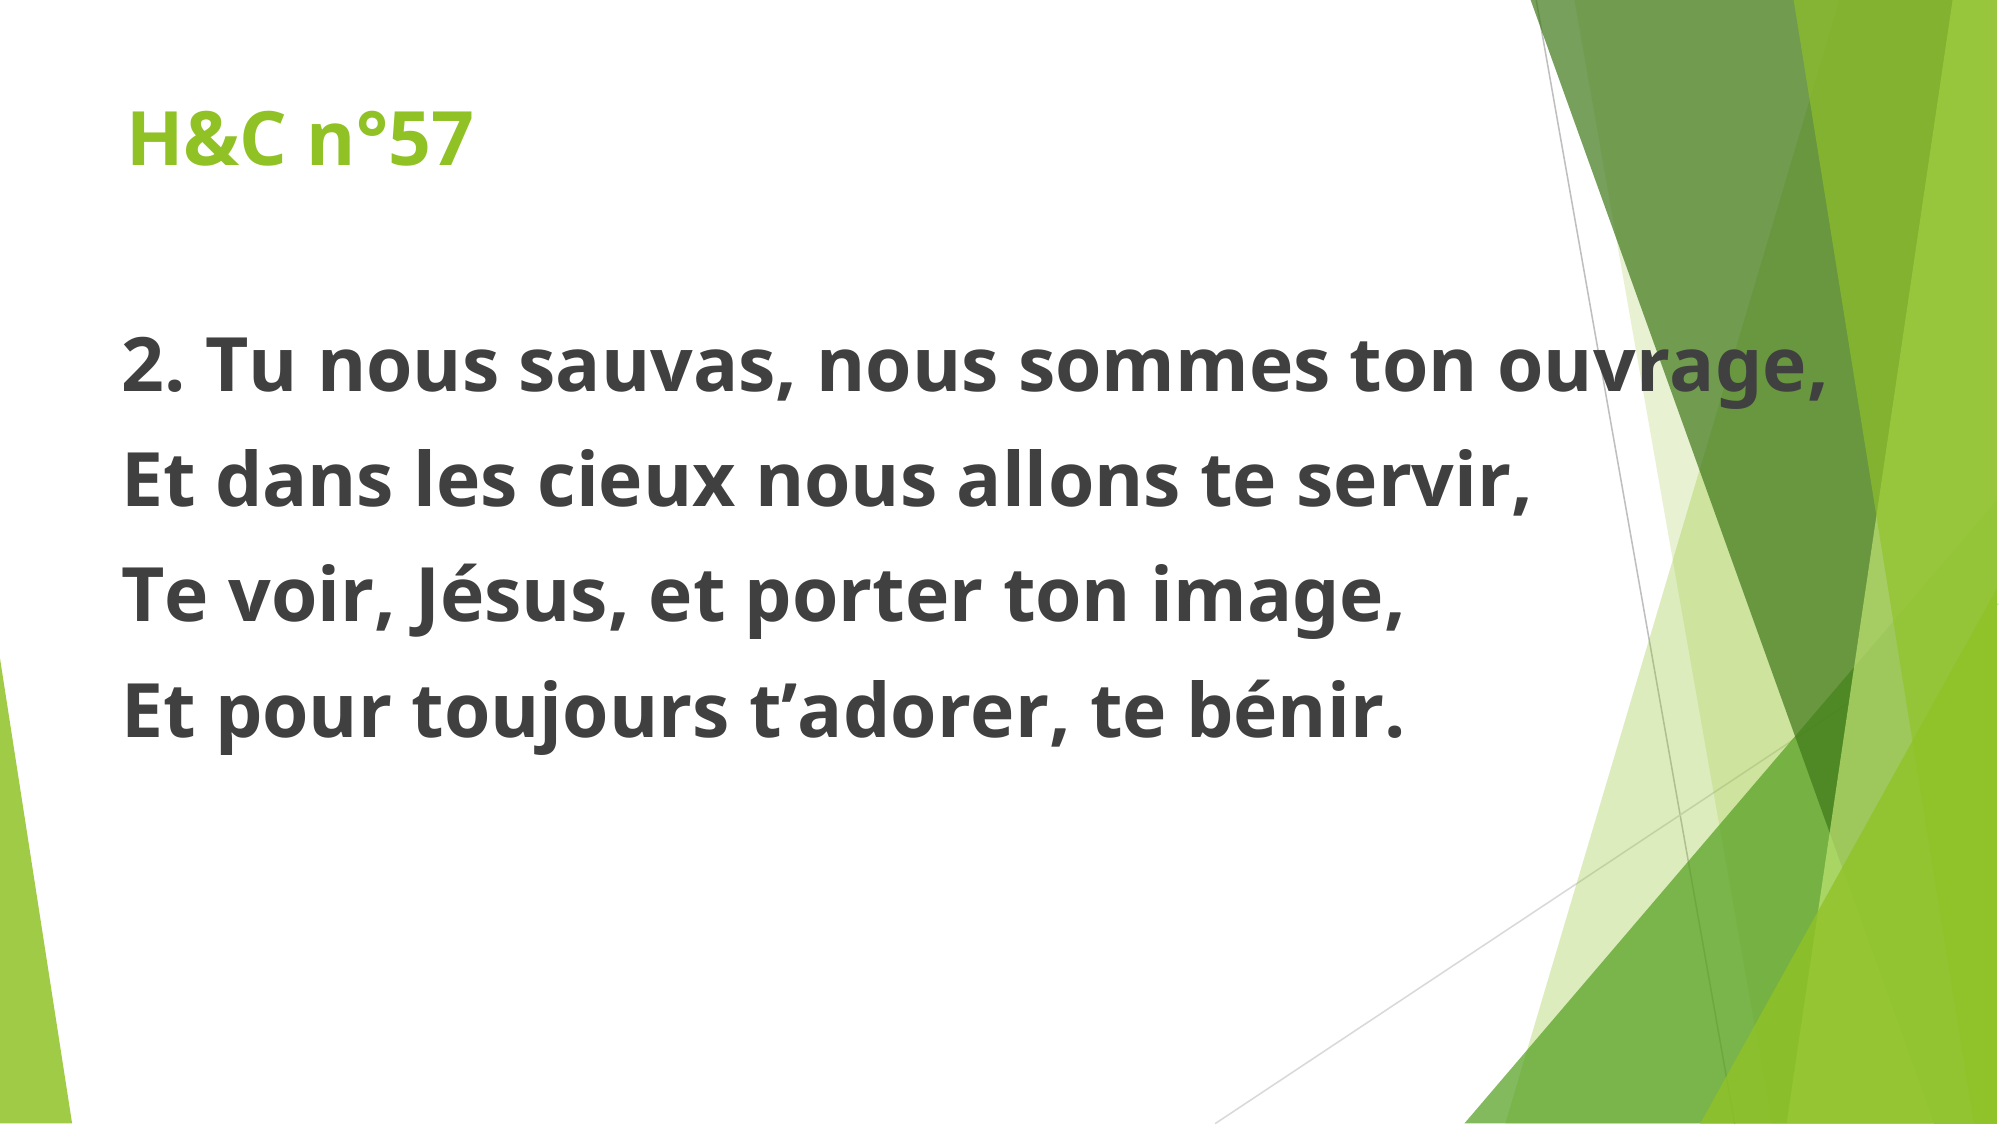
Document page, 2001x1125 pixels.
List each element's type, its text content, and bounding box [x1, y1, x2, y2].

text_box 2. Tu nous sauvas, nous sommes ton ouvrage, Et dans les cieux nous allons te servir, Te voir, Jésus, et porter ton image, Et pour toujours t’adorer, te bénir. [106, 295, 1961, 1074]
text_box H&C n°57 [111, 82, 1522, 189]
